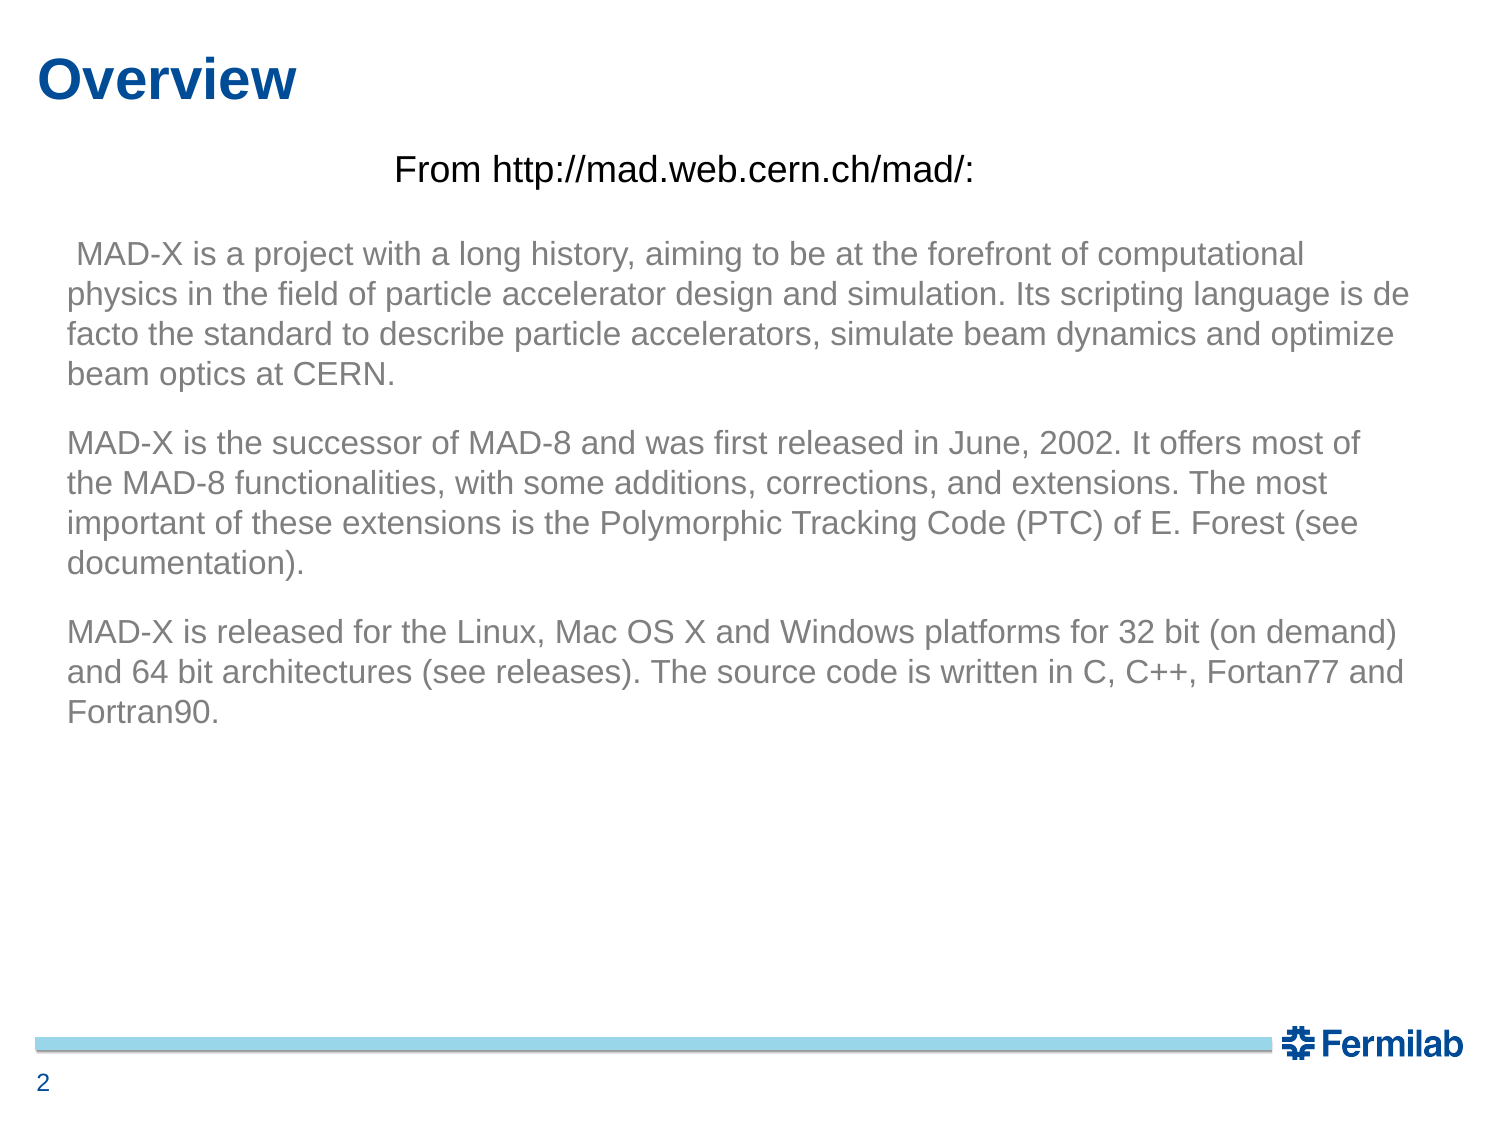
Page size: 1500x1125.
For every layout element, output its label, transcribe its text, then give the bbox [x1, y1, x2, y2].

list MAD-X is a project with a long history, aiming to be at the forefront of computational physics in the field of particle accelerator design and simulation. Its scripting language is de facto the standard to describe particle accelerators, simulate beam dynamics and optimize beam optics at CERN. MAD-X is the successor of MAD-8 and was first released in June, 2002. It offers most of the MAD-8 functionalities, with some additions, corrections, and extensions. The most important of these extensions is the Polymorphic Tracking Code (PTC) of E. Forest (see documentation). MAD-X is released for the Linux, Mac OS X and Windows platforms for 32 bit (on demand) and 64 bit architectures (see releases). The source code is written in C, C++, Fortan77 and Fortran90. [66, 232, 1416, 783]
slide_number <number> [36, 1066, 105, 1106]
text_box From http://mad.web.cern.ch/mad/: [379, 141, 1001, 198]
picture [1282, 1026, 1463, 1060]
title Overview [37, 41, 1463, 112]
